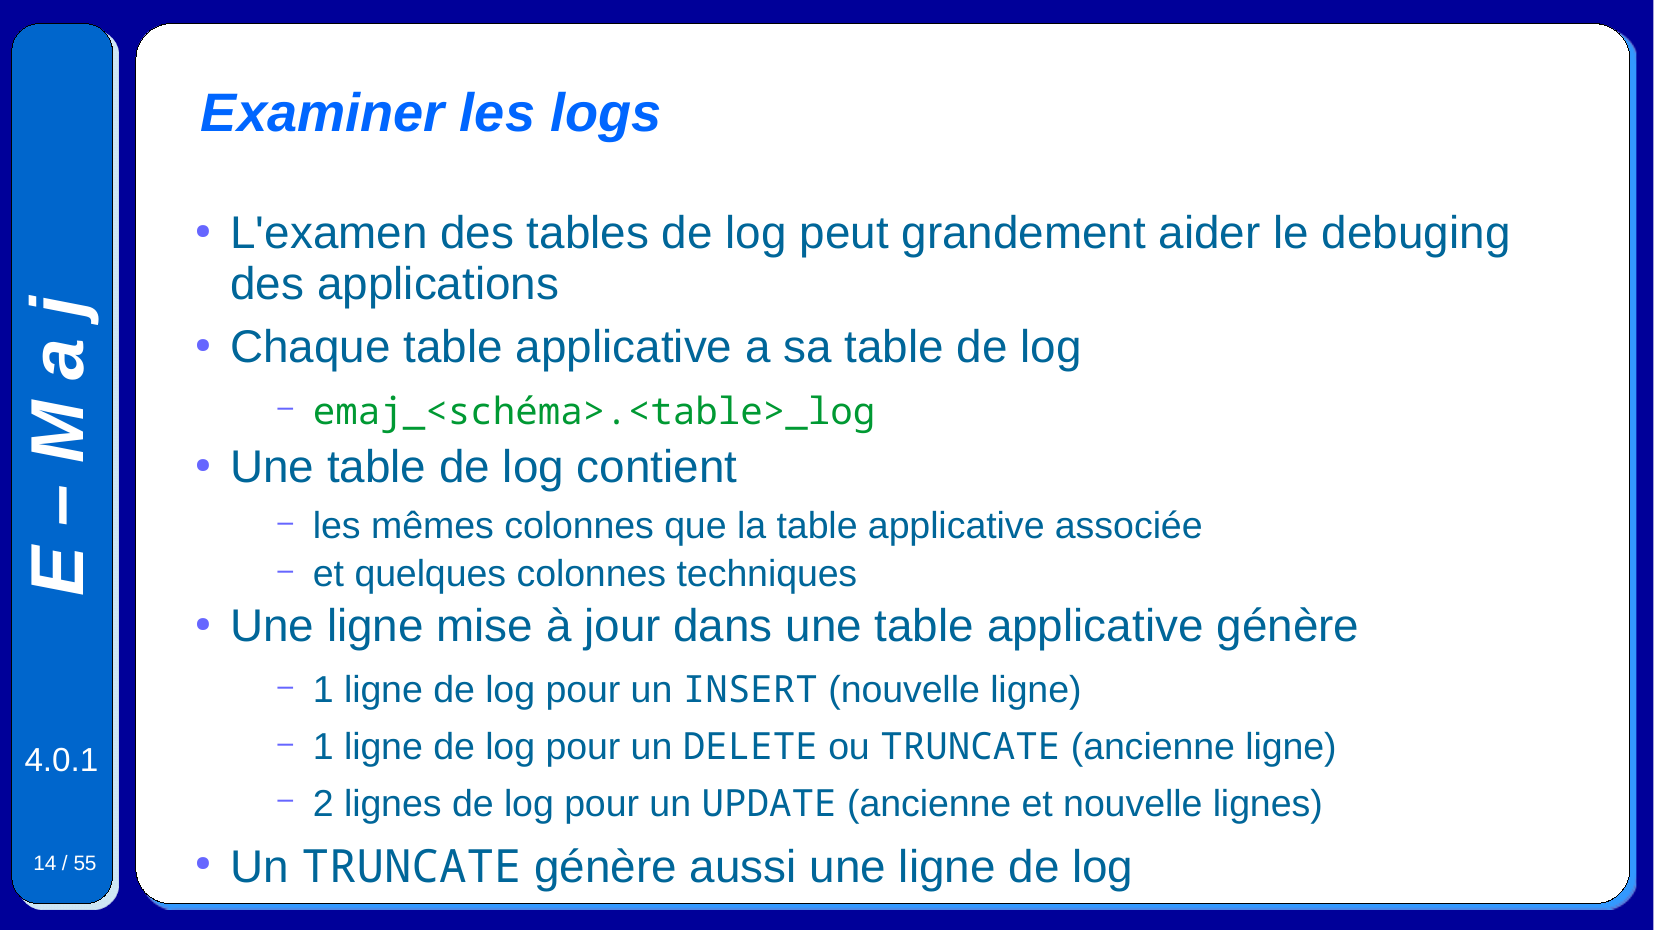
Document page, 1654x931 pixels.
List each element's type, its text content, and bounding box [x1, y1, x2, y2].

title Examiner les logs [200, 34, 1575, 191]
list L'examen des tables de log peut grandement aider le debuging des applications Chaque table applicative a sa table de log emaj_<schéma>.<table>_log Une table de log contient les mêmes colonnes que la table applicative associée et quelques colonnes techniques Une ligne mise à jour dans une table applicative génère 1 ligne de log pour un INSERT (nouvelle ligne) 1 ligne de log pour un DELETE ou TRUNCATE (ancienne ligne) 2 lignes de log pour un UPDATE (ancienne et nouvelle lignes) Un TRUNCATE génère aussi une ligne de log [177, 206, 1587, 867]
